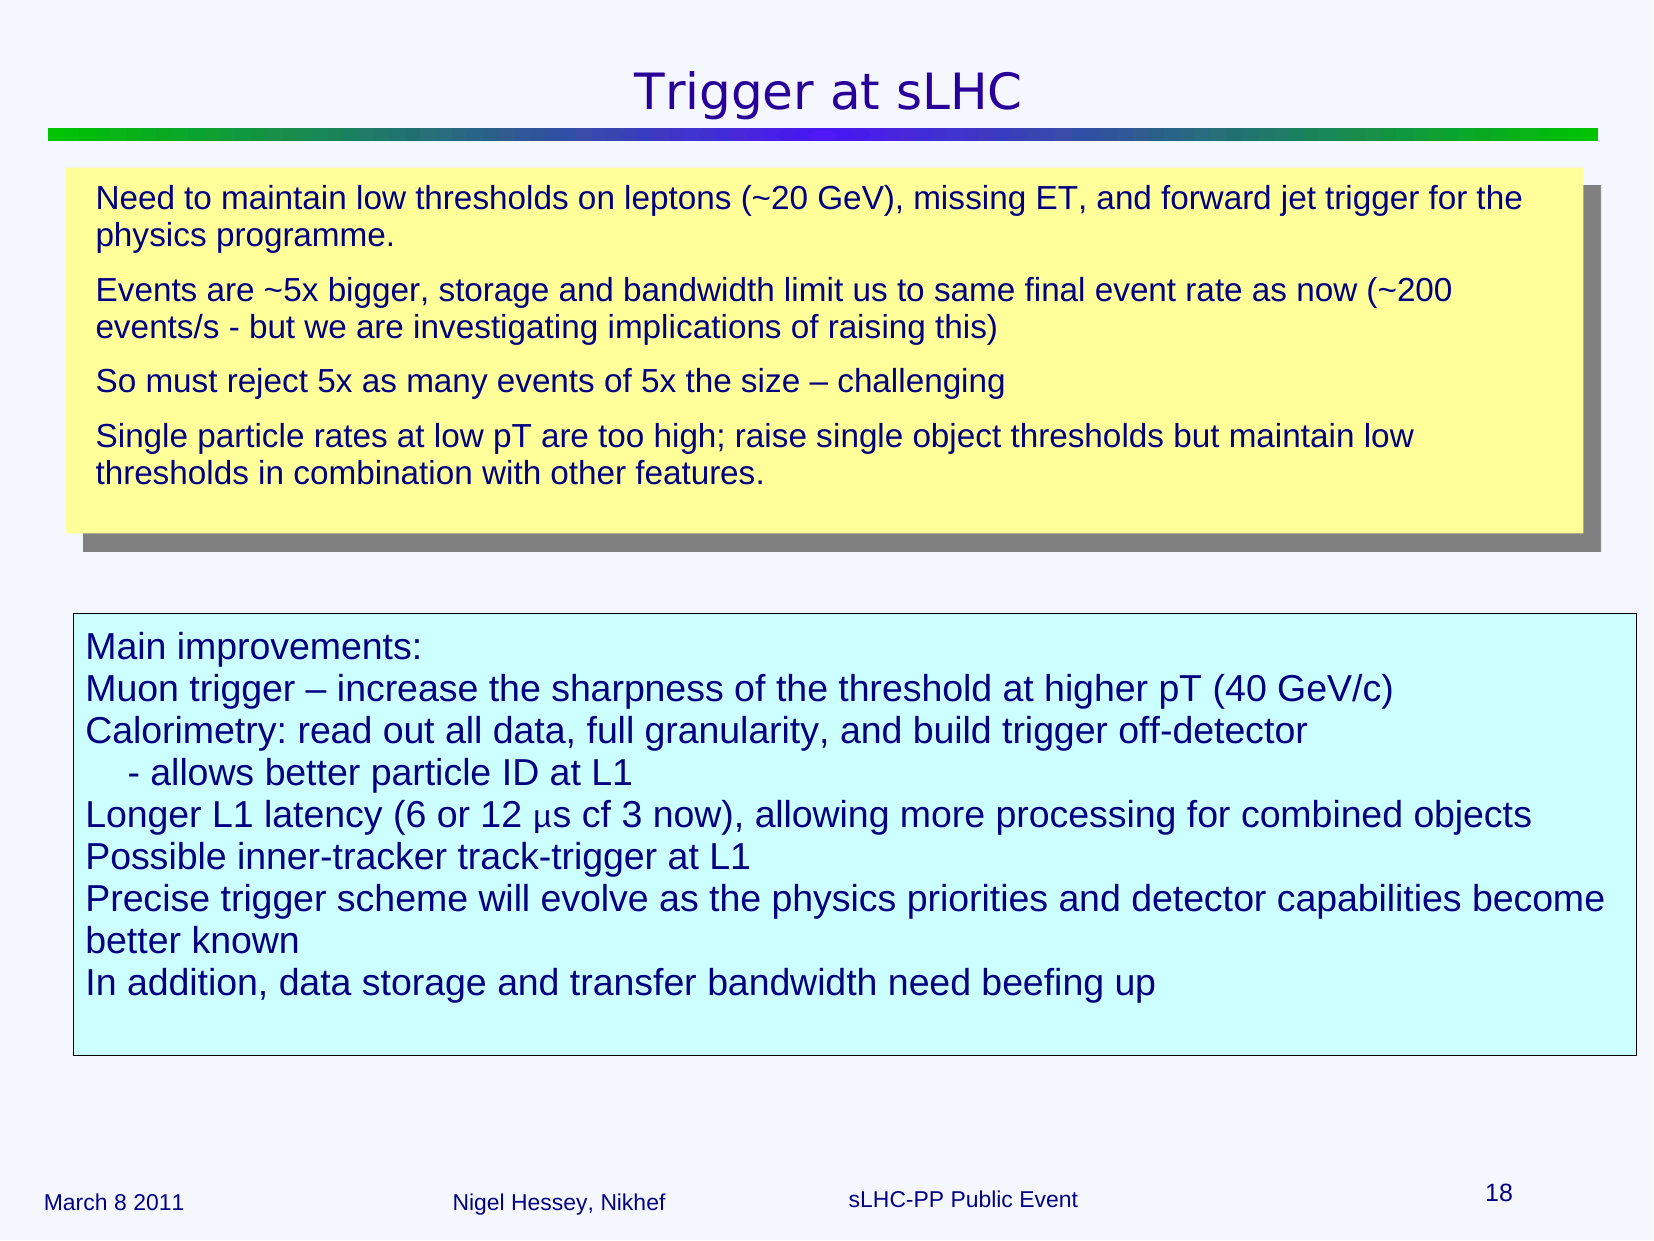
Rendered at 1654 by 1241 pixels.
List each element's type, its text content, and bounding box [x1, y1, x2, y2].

title Trigger at sLHC [95, 37, 1563, 146]
picture [48, 128, 95, 141]
picture [1563, 128, 1598, 141]
text_box Need to maintain low thresholds on leptons (~20 GeV), missing ET, and forward jet trigger for the physics programme. Events are ~5x bigger, storage and bandwidth limit us to same final event rate as now (~200 events/s - but we are investigating implications of raising this) So must reject 5x as many events of 5x the size – challenging Single particle rates at low pT are too high; raise single object thresholds but maintain low thresholds in combination with other features. [66, 167, 1584, 534]
text_box Main improvements: Muon trigger – increase the sharpness of the threshold at higher pT (40 GeV/c) Calorimetry: read out all data, full granularity, and build trigger off-detector - allows better particle ID at L1 Longer L1 latency (6 or 12 s cf 3 now), allowing more processing for combined objects Possible inner-tracker track-trigger at L1 Precise trigger scheme will evolve as the physics priorities and detector capabilities become better known In addition, data storage and transfer bandwidth need beefing up [73, 613, 1637, 1056]
